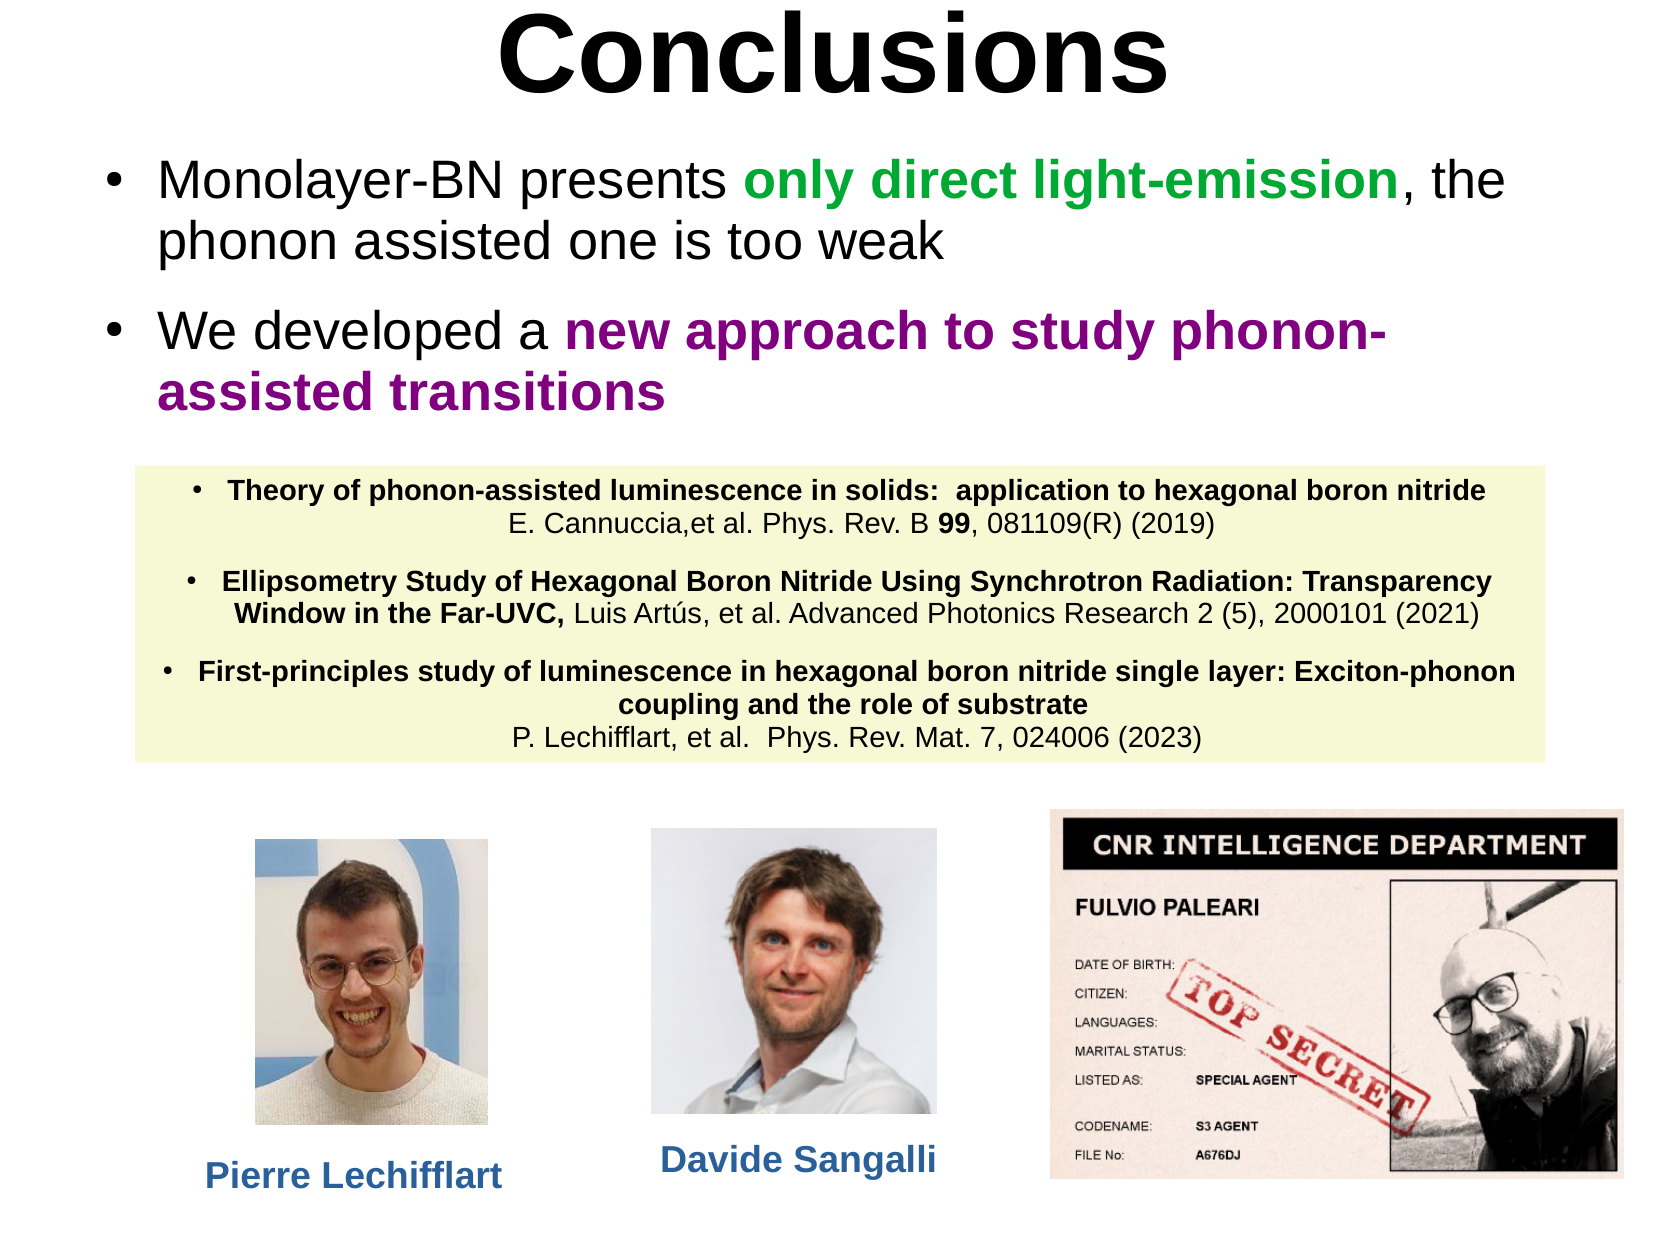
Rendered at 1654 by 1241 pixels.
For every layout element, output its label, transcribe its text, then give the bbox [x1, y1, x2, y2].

title Conclusions [90, 0, 1579, 136]
text_box Theory of phonon-assisted luminescence in solids: application to hexagonal boron nitride E. Cannuccia,et al. Phys. Rev. B 99, 081109(R) (2019) Ellipsometry Study of Hexagonal Boron Nitride Using Synchrotron Radiation: Transparency Window in the Far‐UVC, Luis Artús, et al. Advanced Photonics Research 2 (5), 2000101 (2021) First-principles study of luminescence in hexagonal boron nitride single layer: Exciton-phonon coupling and the role of substrate P. Lechifflart, et al. Phys. Rev. Mat. 7, 024006 (2023) [135, 465, 1546, 763]
list Monolayer-BN presents only direct light-emission, the phonon assisted one is too weak We developed a new approach to study phonon-assisted transitions [86, 150, 1576, 586]
text_box Davide Sangalli [645, 1131, 980, 1192]
text_box Pierre Lechifflart [190, 1147, 525, 1208]
picture [255, 839, 488, 1126]
picture [1050, 809, 1624, 1179]
picture [651, 828, 937, 1114]
